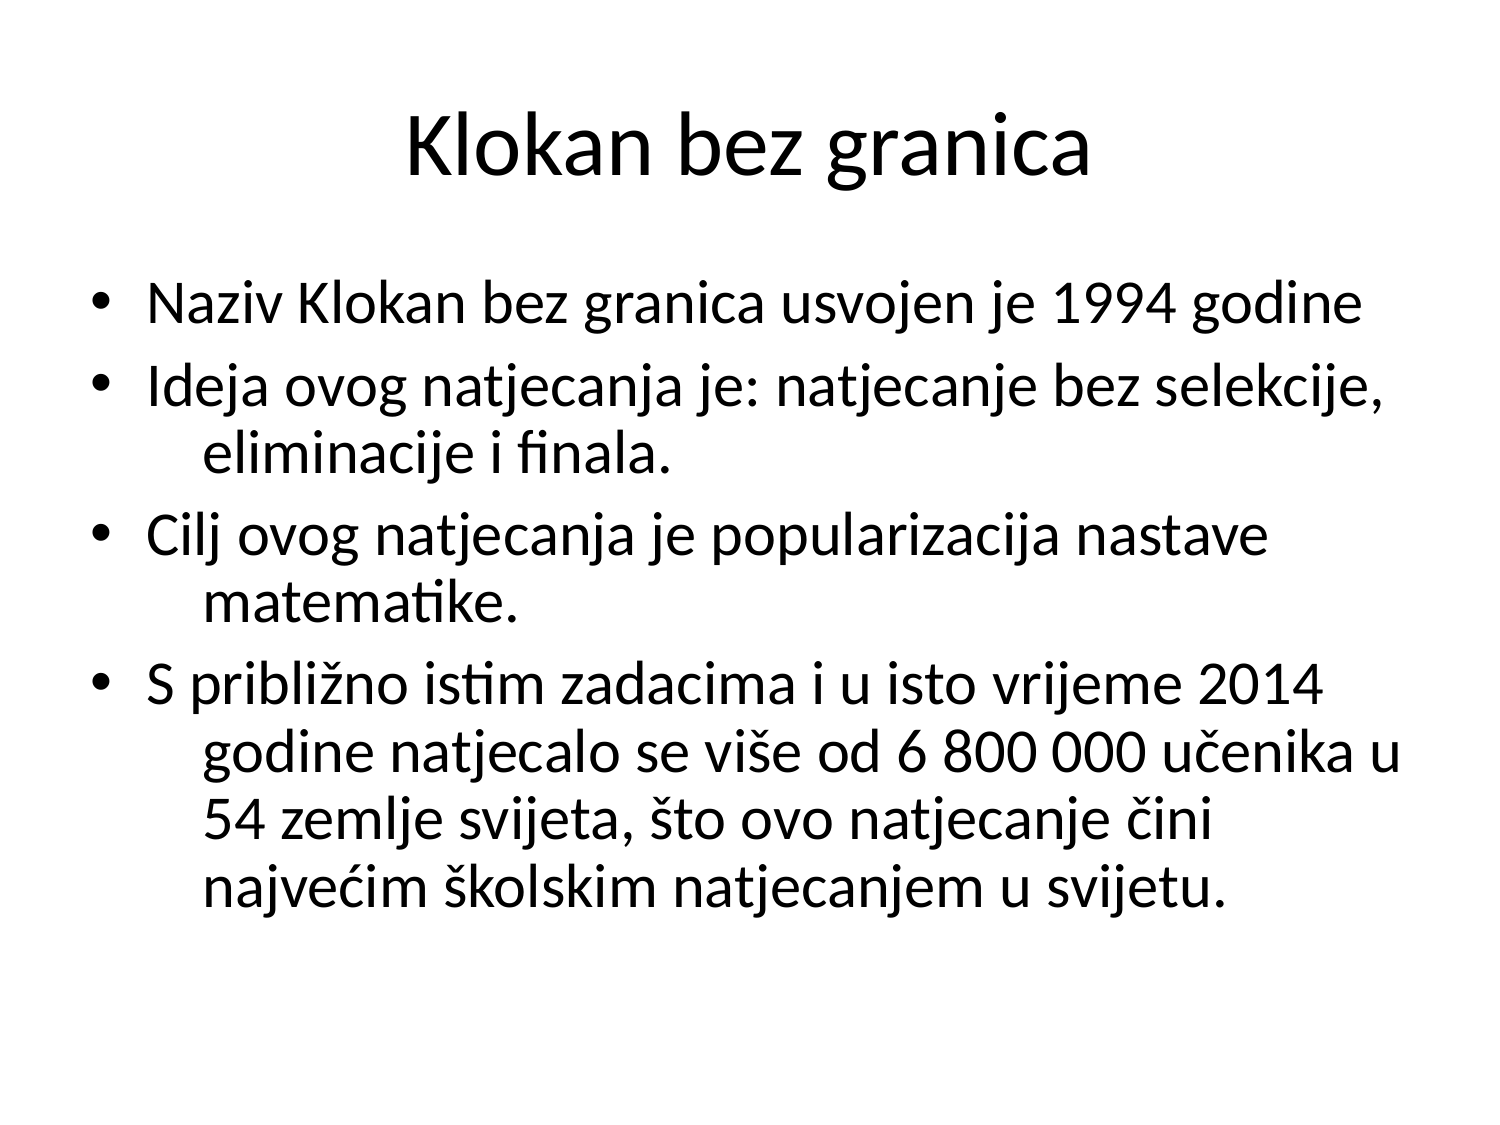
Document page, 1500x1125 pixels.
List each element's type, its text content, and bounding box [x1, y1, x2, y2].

title Klokan bez granica [75, 45, 1426, 233]
list Naziv Klokan bez granica usvojen je 1994 godine Ideja ovog natjecanja je: natjecanje bez selekcije, eliminacije i finala. Cilj ovog natjecanja je popularizacija nastave matematike. S približno istim zadacima i u isto vrijeme 2014 godine natjecalo se više od 6 800 000 učenika u 54 zemlje svijeta, što ovo natjecanje čini najvećim školskim natjecanjem u svijetu. [75, 262, 1426, 1005]
